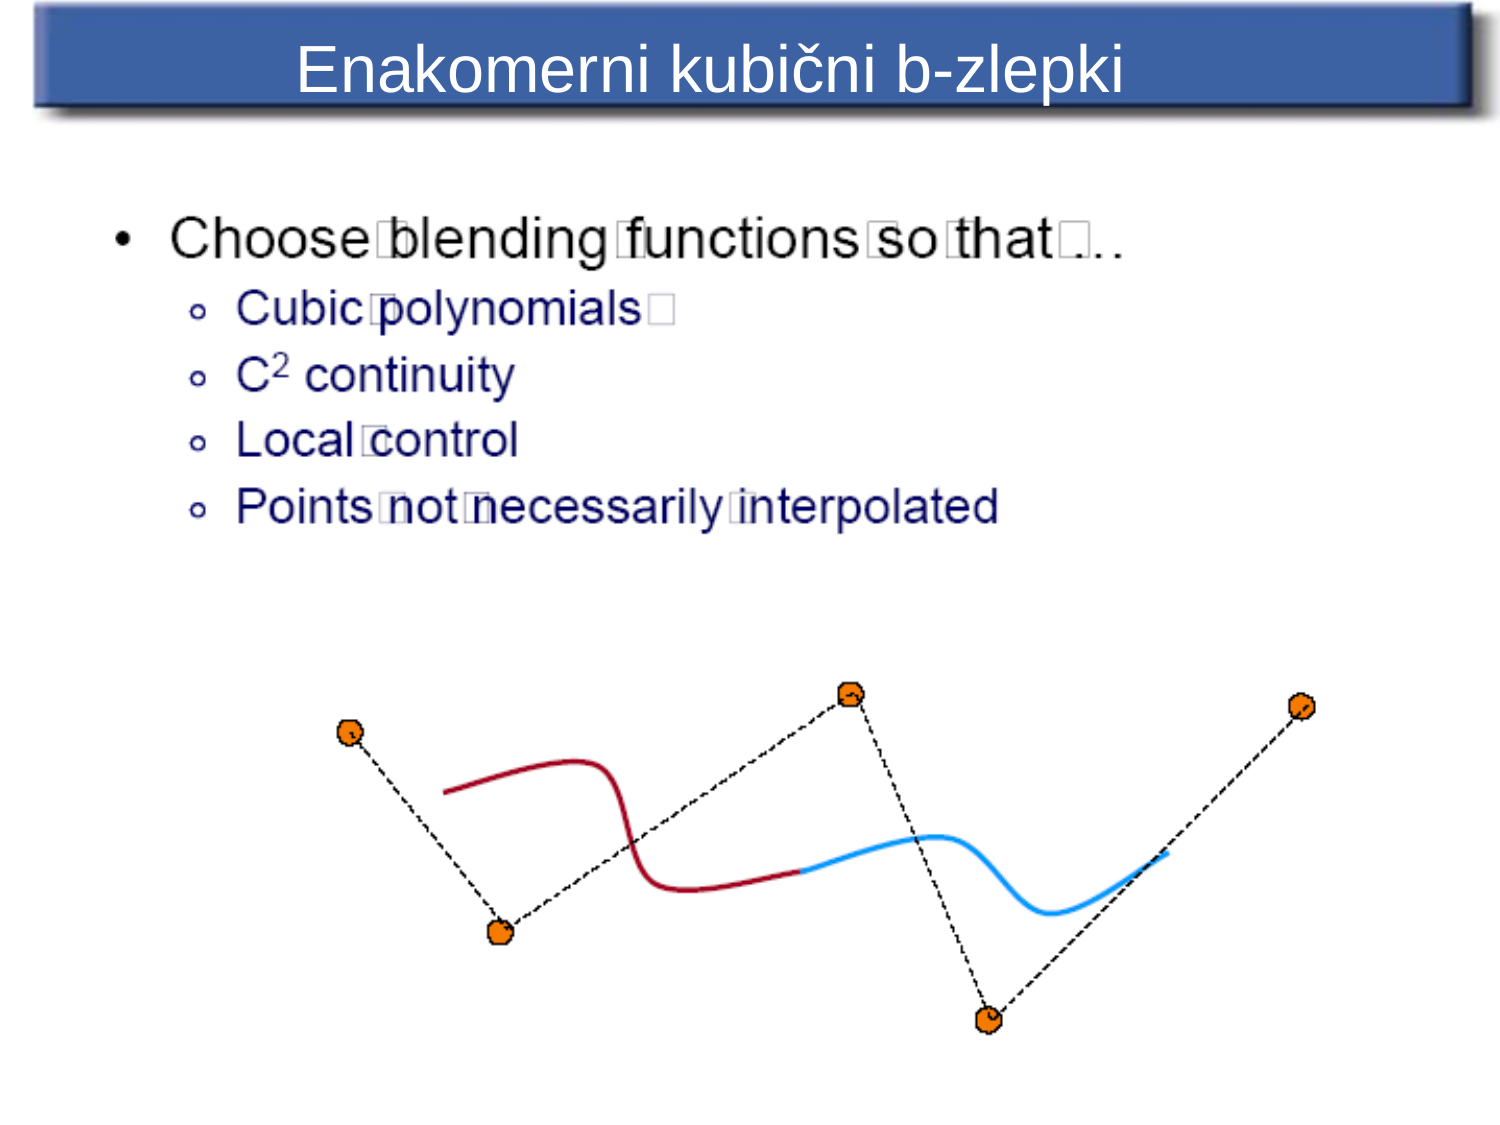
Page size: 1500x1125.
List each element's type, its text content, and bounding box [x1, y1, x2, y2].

picture [112, 196, 1412, 1073]
text_box Enakomerni kubični b-zlepki [280, 17, 1141, 114]
picture [32, 0, 1500, 127]
